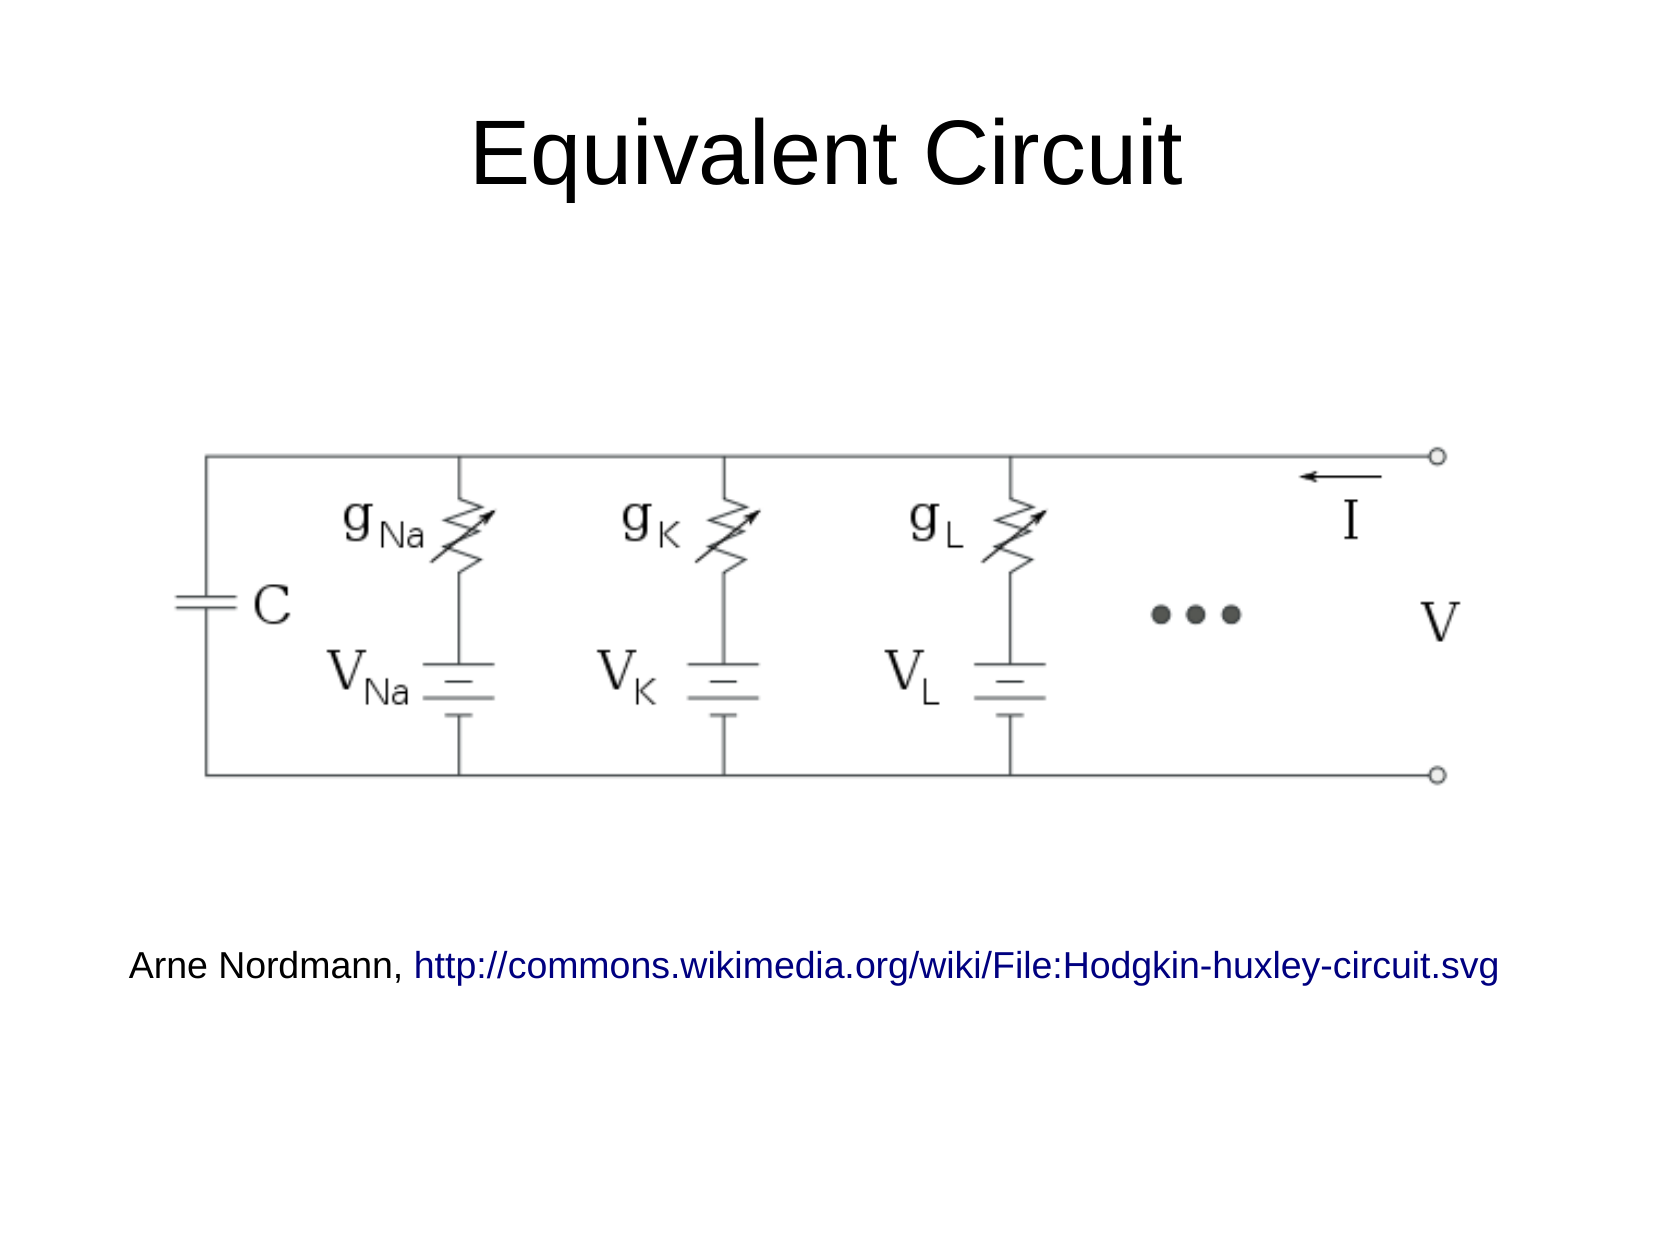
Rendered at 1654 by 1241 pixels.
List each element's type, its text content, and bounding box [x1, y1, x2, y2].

text_box Arne Nordmann, http://commons.wikimedia.org/wiki/File:Hodgkin-huxley-circuit.svg [114, 937, 1540, 995]
picture [151, 389, 1502, 826]
title Equivalent Circuit [82, 49, 1571, 257]
